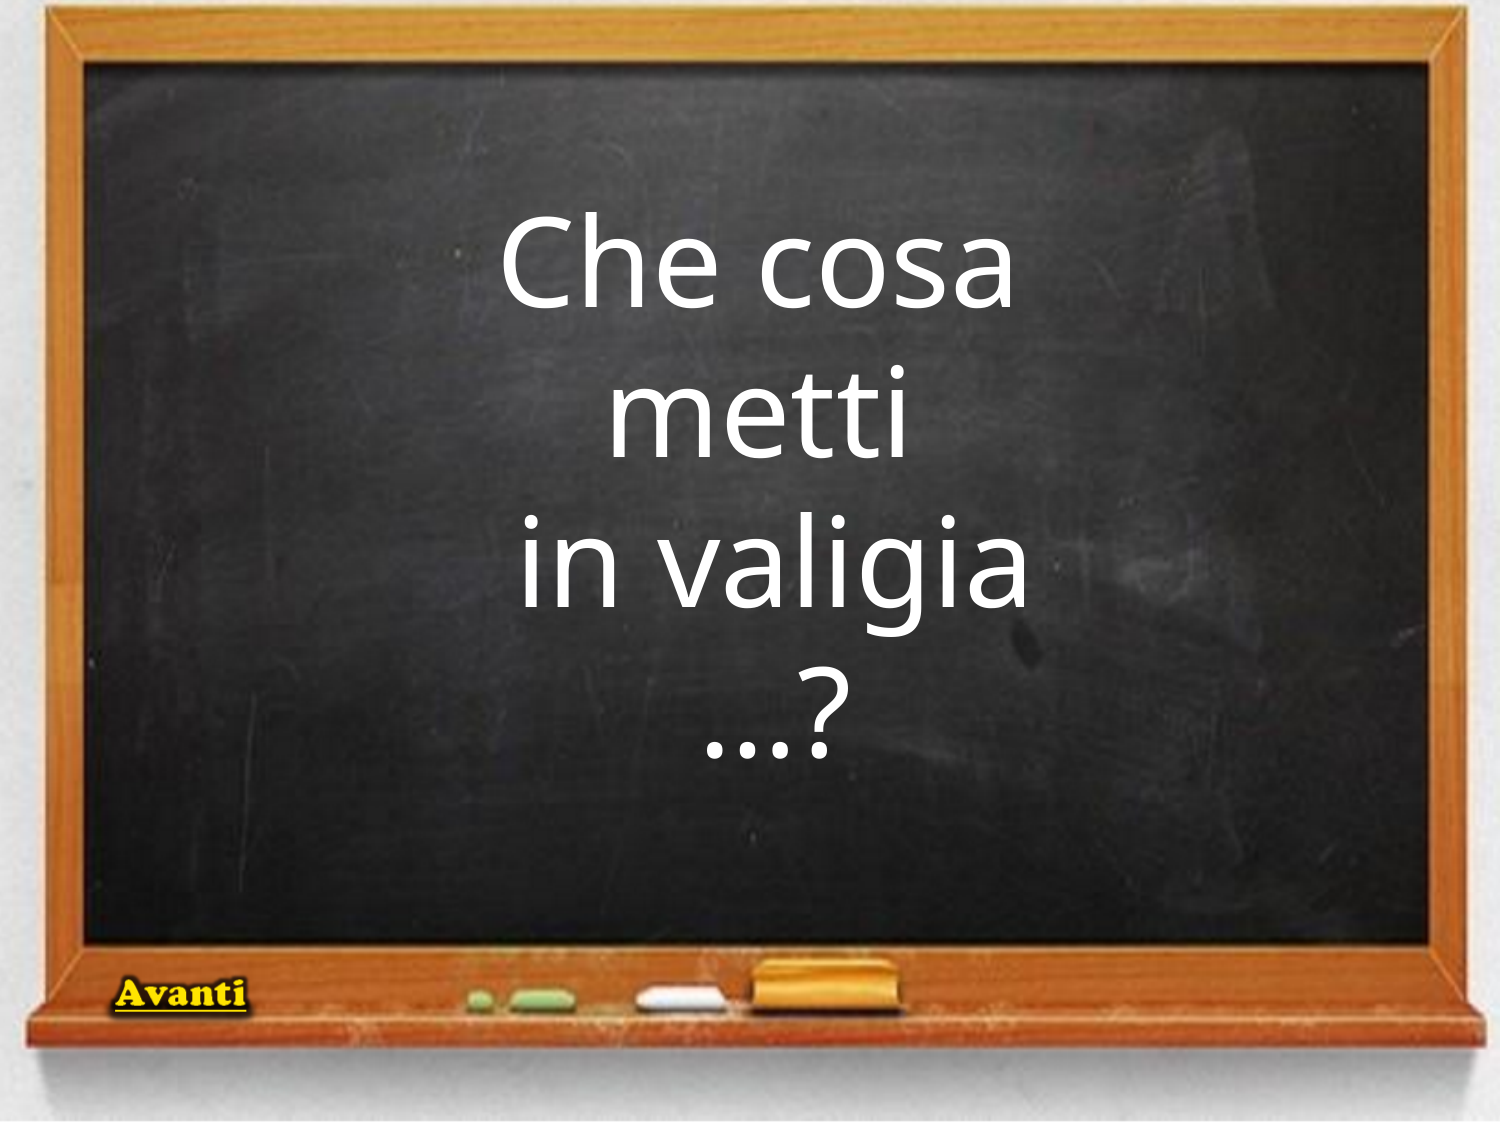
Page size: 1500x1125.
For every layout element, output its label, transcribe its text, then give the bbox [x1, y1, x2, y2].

picture [0, 0, 1500, 1125]
text_box Che cosa metti in valigia …? [137, 174, 1413, 791]
